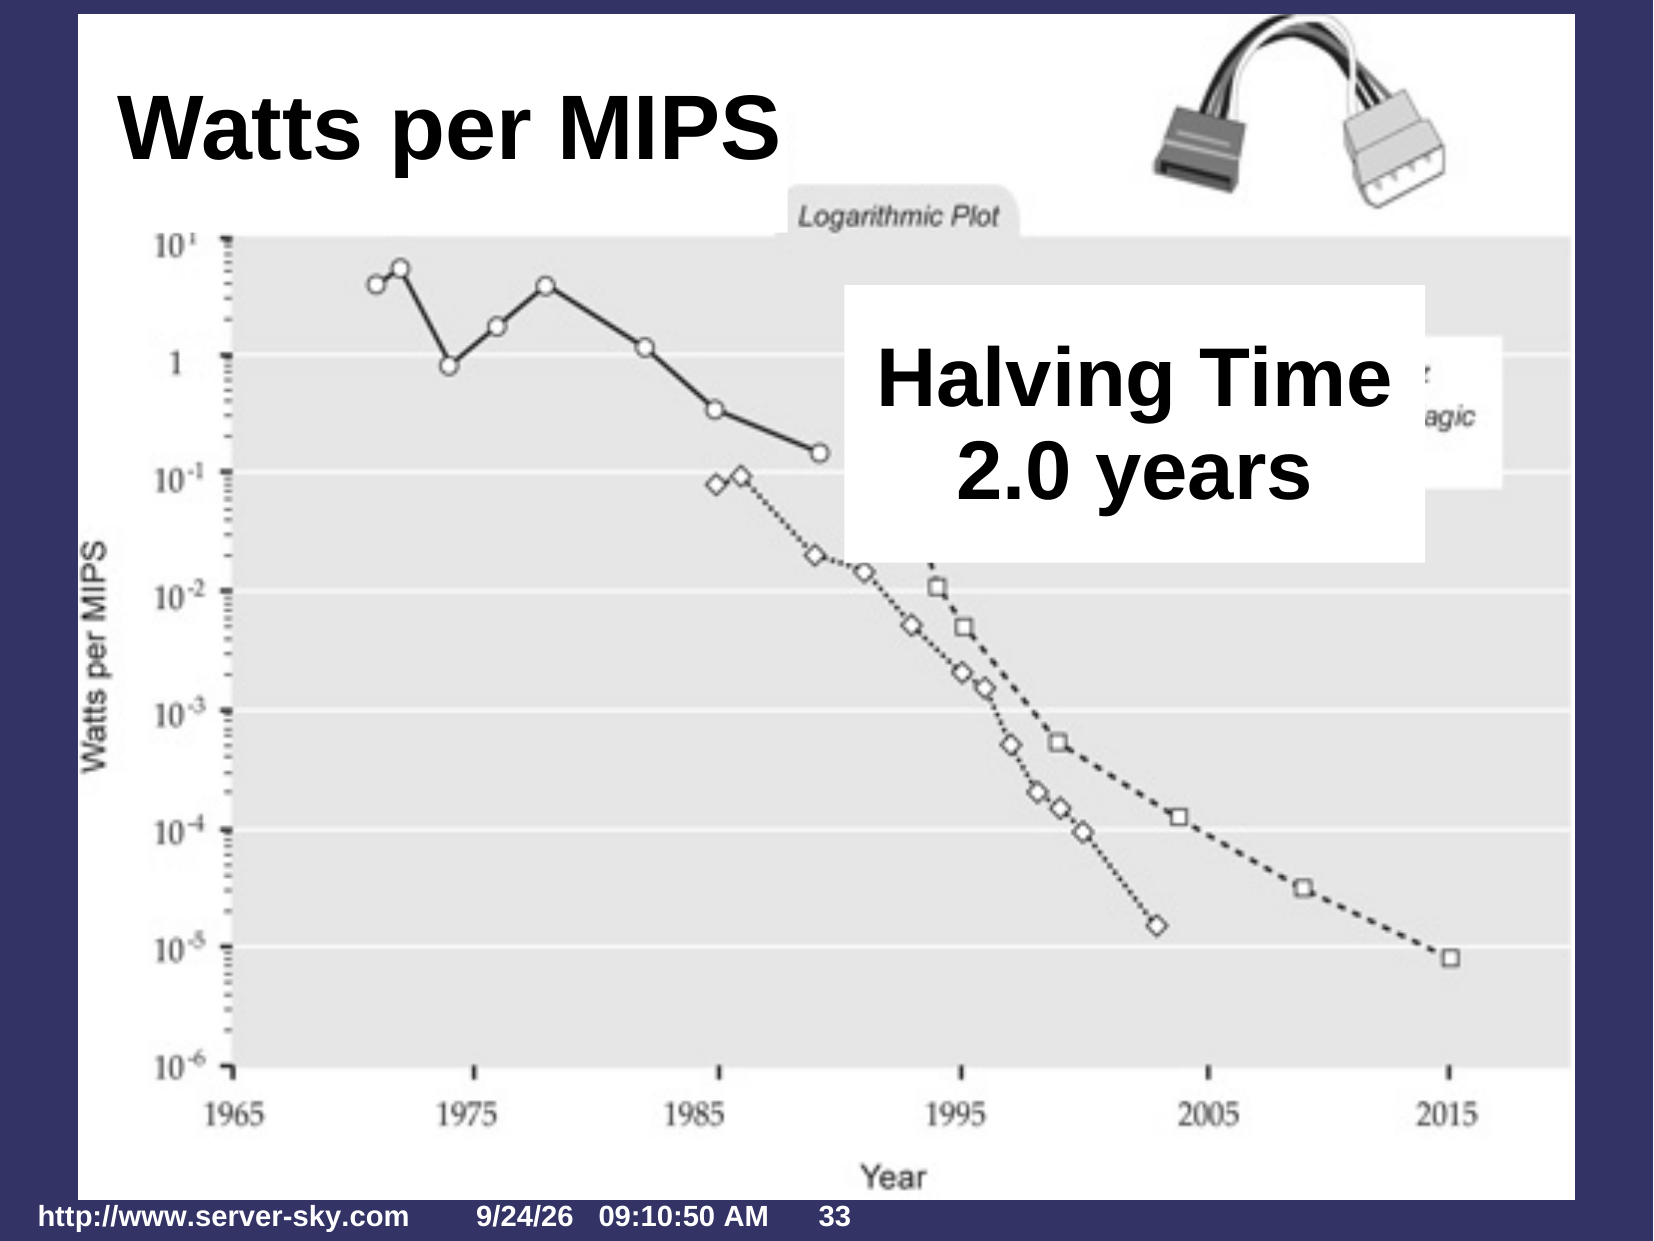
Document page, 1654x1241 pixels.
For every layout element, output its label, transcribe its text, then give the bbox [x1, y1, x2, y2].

picture [78, 14, 1575, 1200]
text_box Halving Time 2.0 years [844, 285, 1426, 563]
text_box Watts per MIPS [112, 22, 788, 233]
